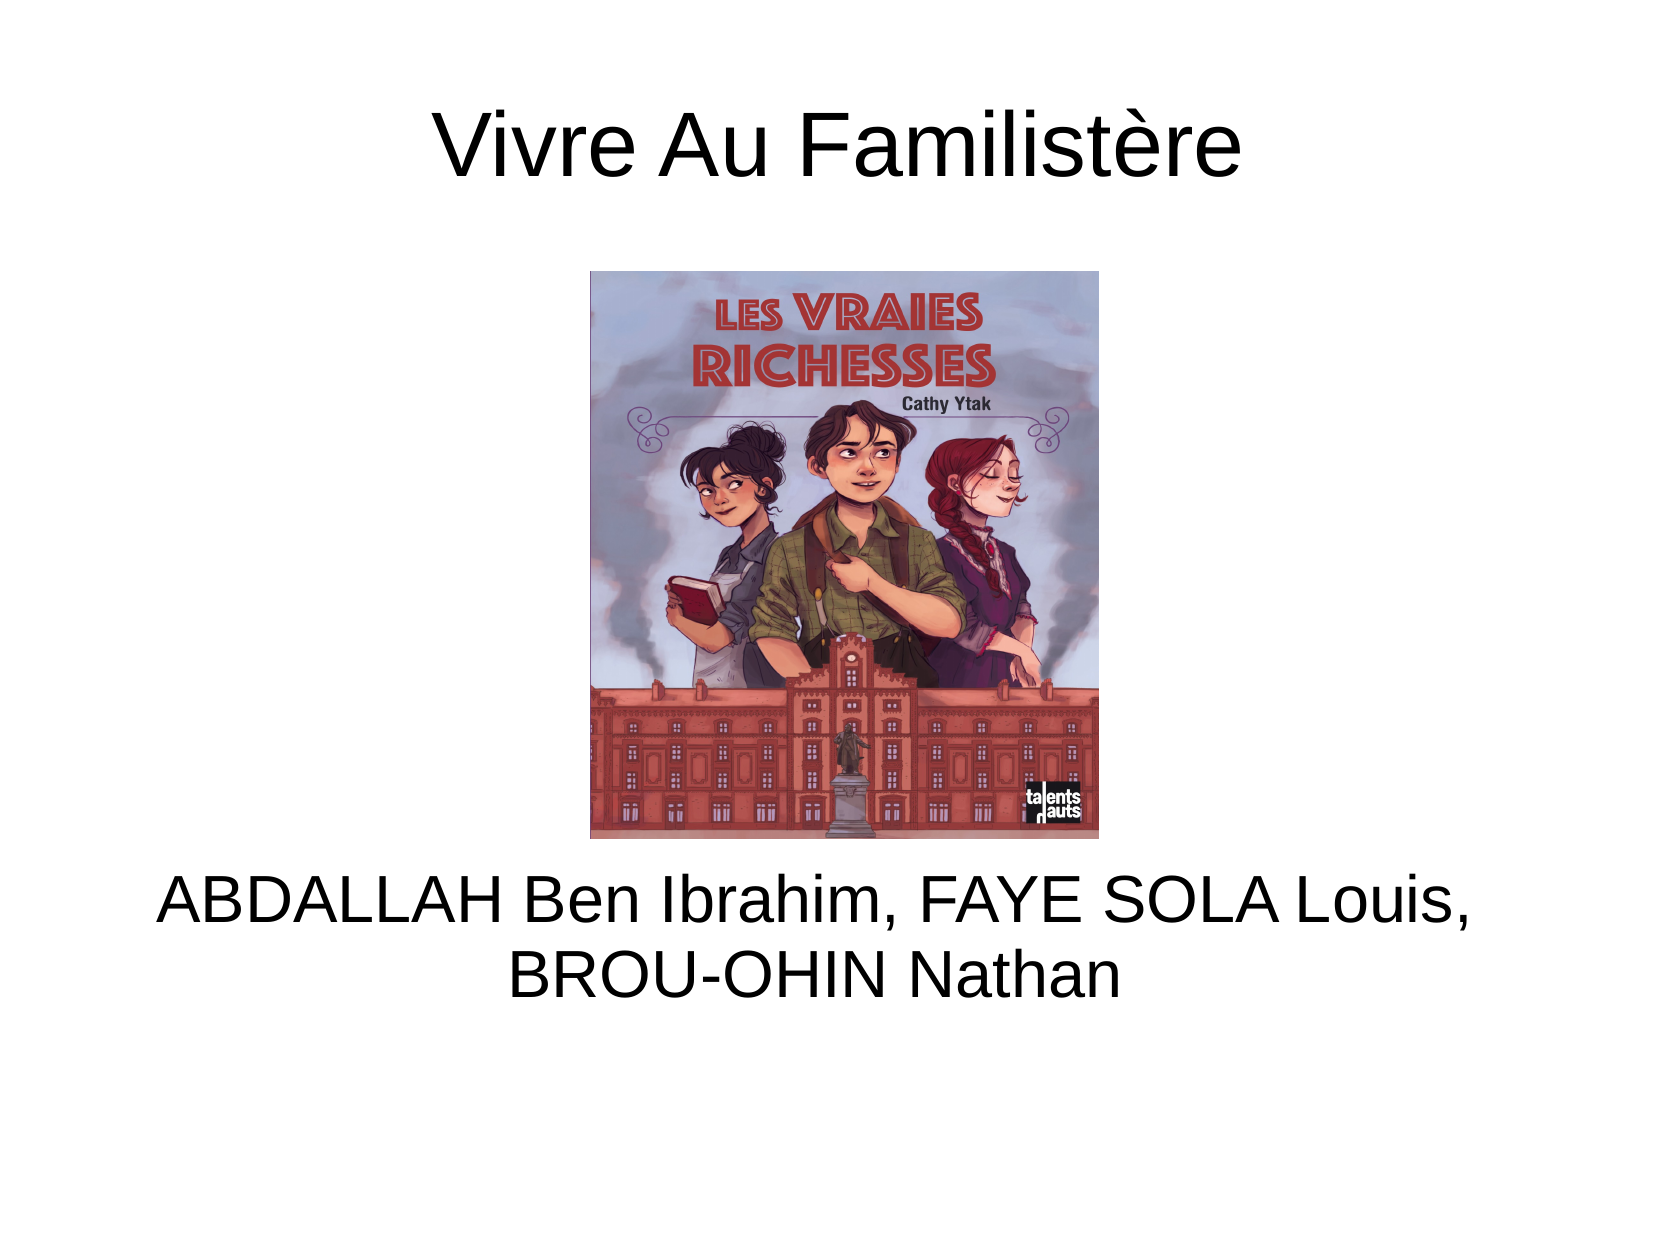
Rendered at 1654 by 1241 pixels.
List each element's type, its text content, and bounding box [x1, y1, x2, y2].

title Vivre Au Familistère [94, 40, 1583, 249]
subtitle ABDALLAH Ben Ibrahim, FAYE SOLA Louis, BROU-OHIN Nathan [70, 528, 1559, 1241]
picture [590, 271, 1099, 839]
